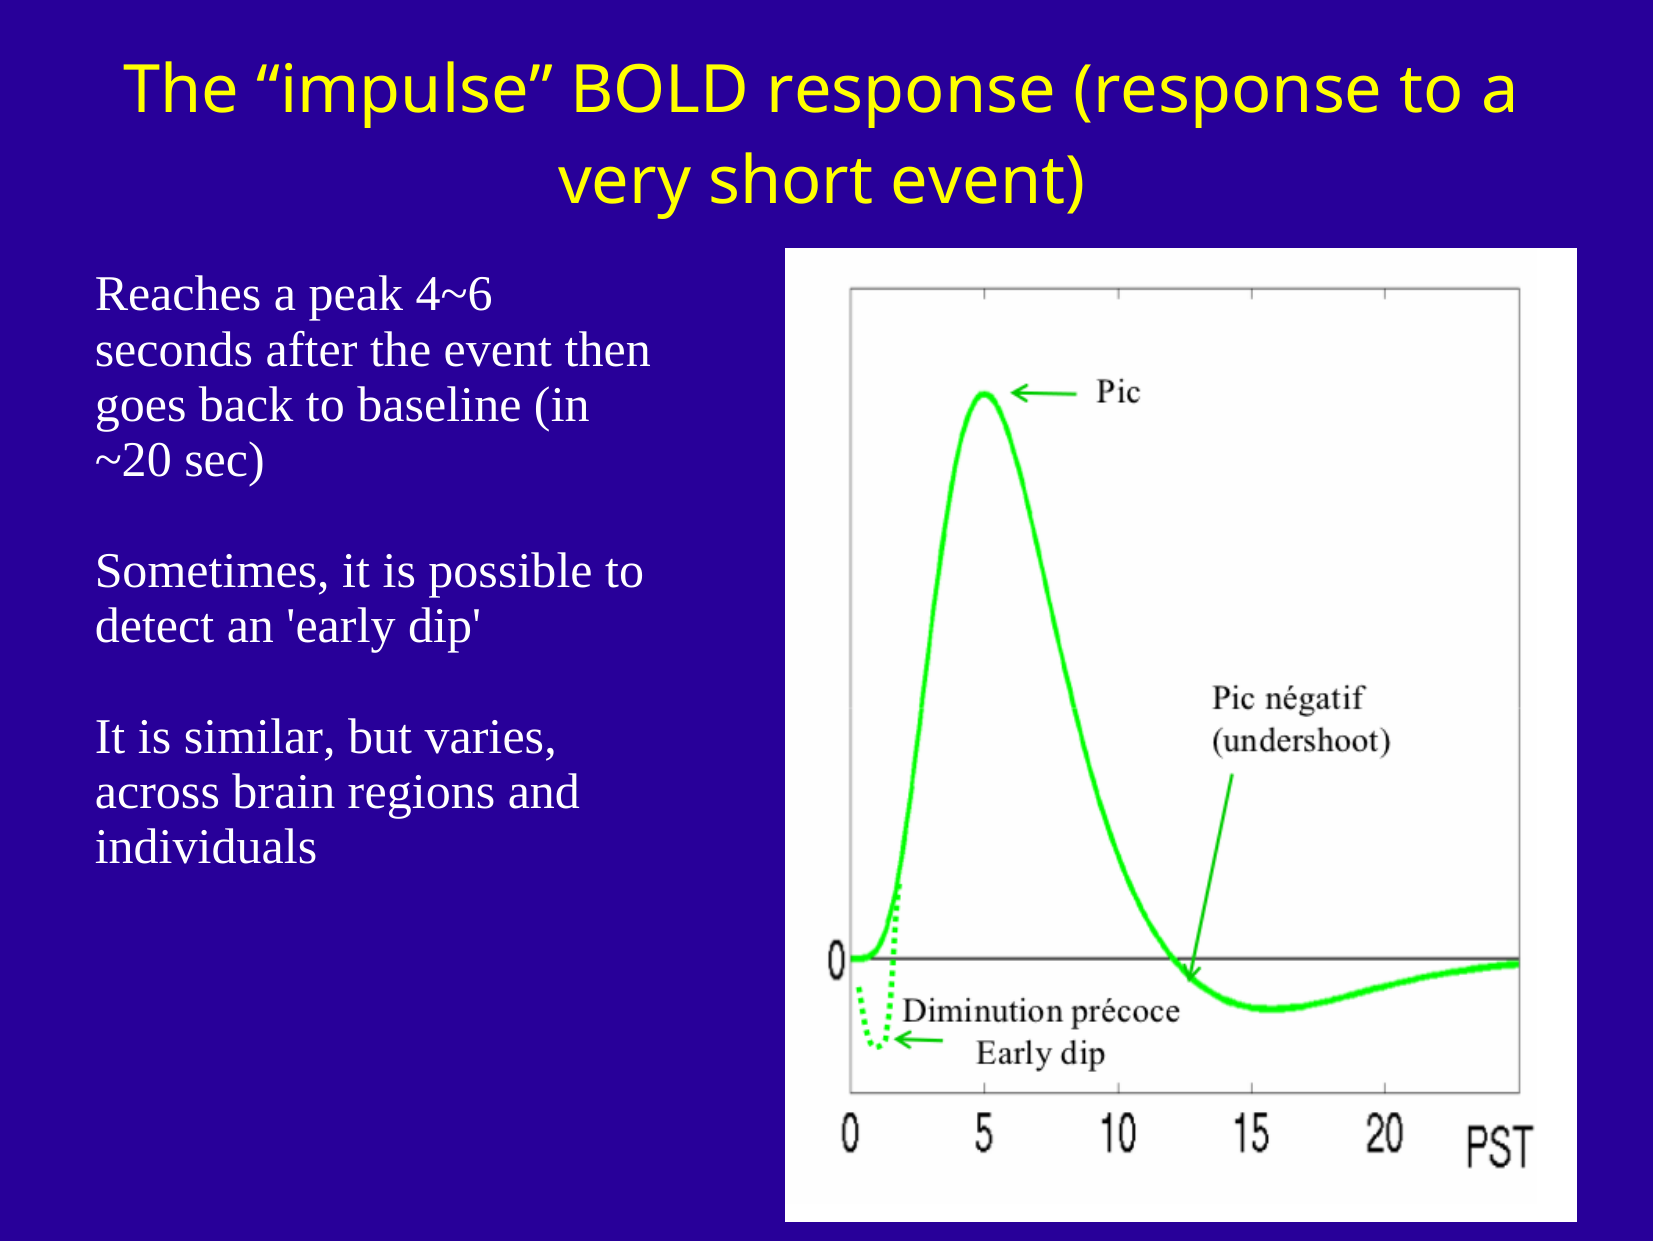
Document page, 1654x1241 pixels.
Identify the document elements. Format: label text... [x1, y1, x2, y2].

title The “impulse” BOLD response (response to a very short event) [116, 28, 1528, 236]
picture [785, 248, 1577, 1222]
text_box Reaches a peak 4~6 seconds after the event then goes back to baseline (in ~20 sec) Sometimes, it is possible to detect an 'early dip' It is similar, but varies, across brain regions and individuals [94, 266, 661, 880]
